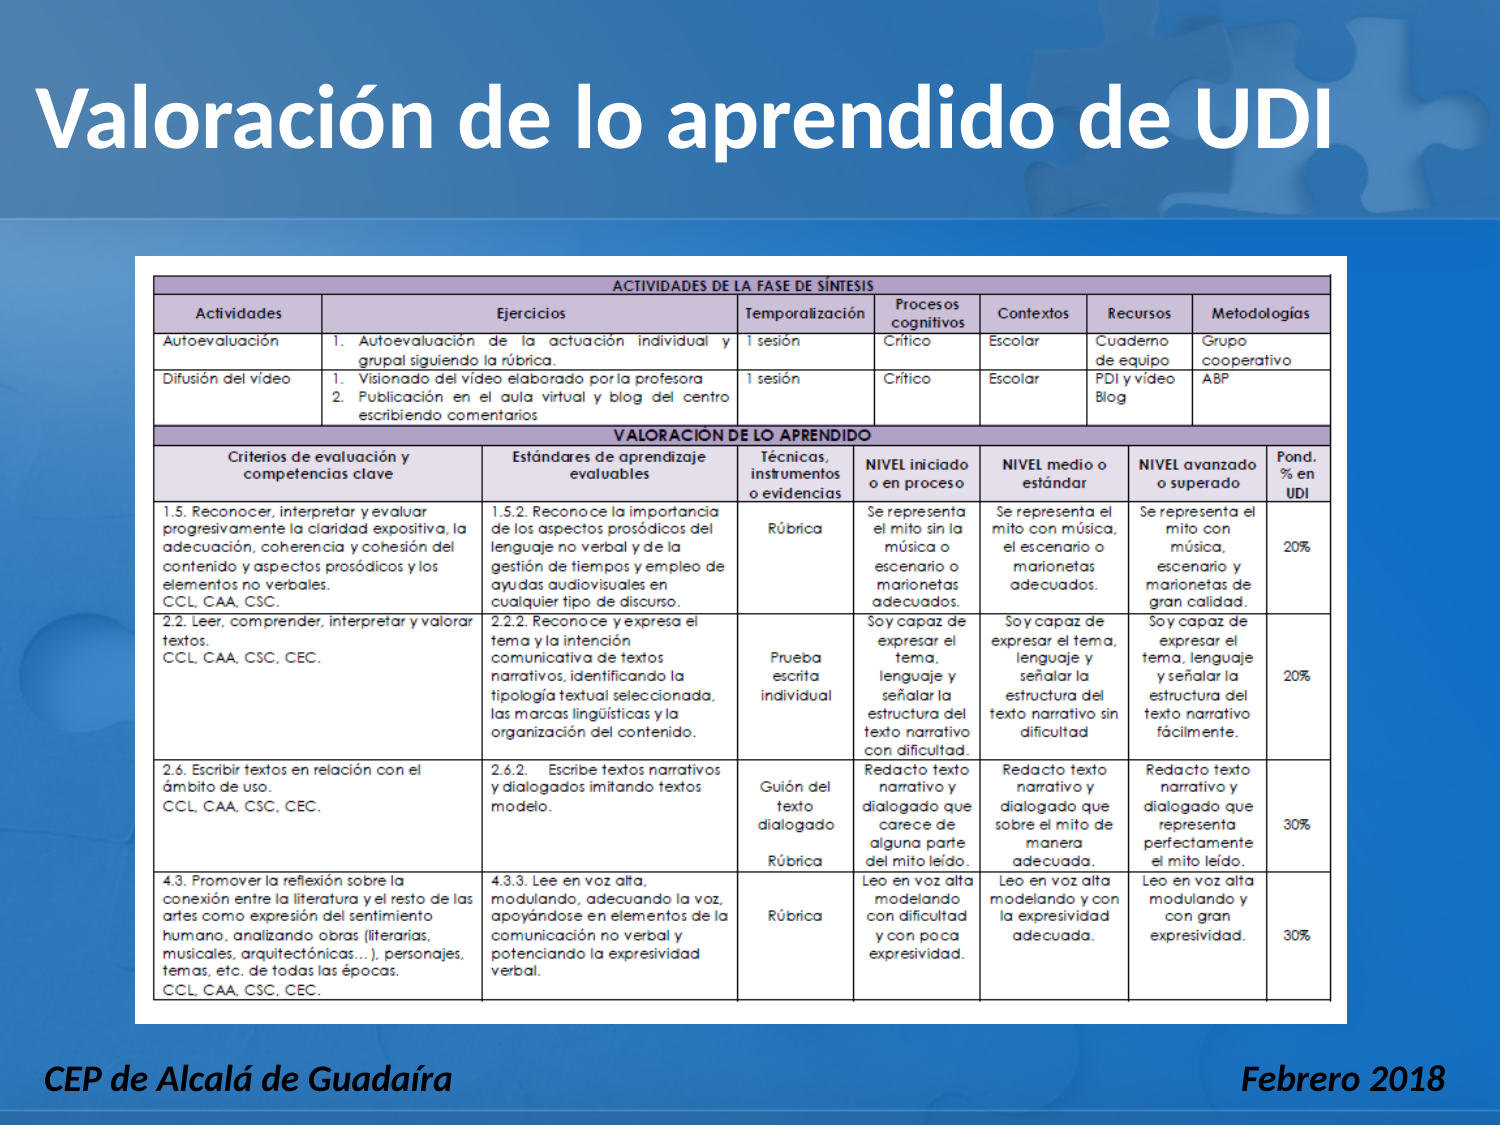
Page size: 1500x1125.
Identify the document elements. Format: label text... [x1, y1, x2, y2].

text_box CEP de Alcalá de Guadaíra Febrero 2018 [29, 1046, 1489, 1107]
title Valoración de lo aprendido de UDI [0, 50, 1388, 238]
picture [0, 225, 1500, 1125]
